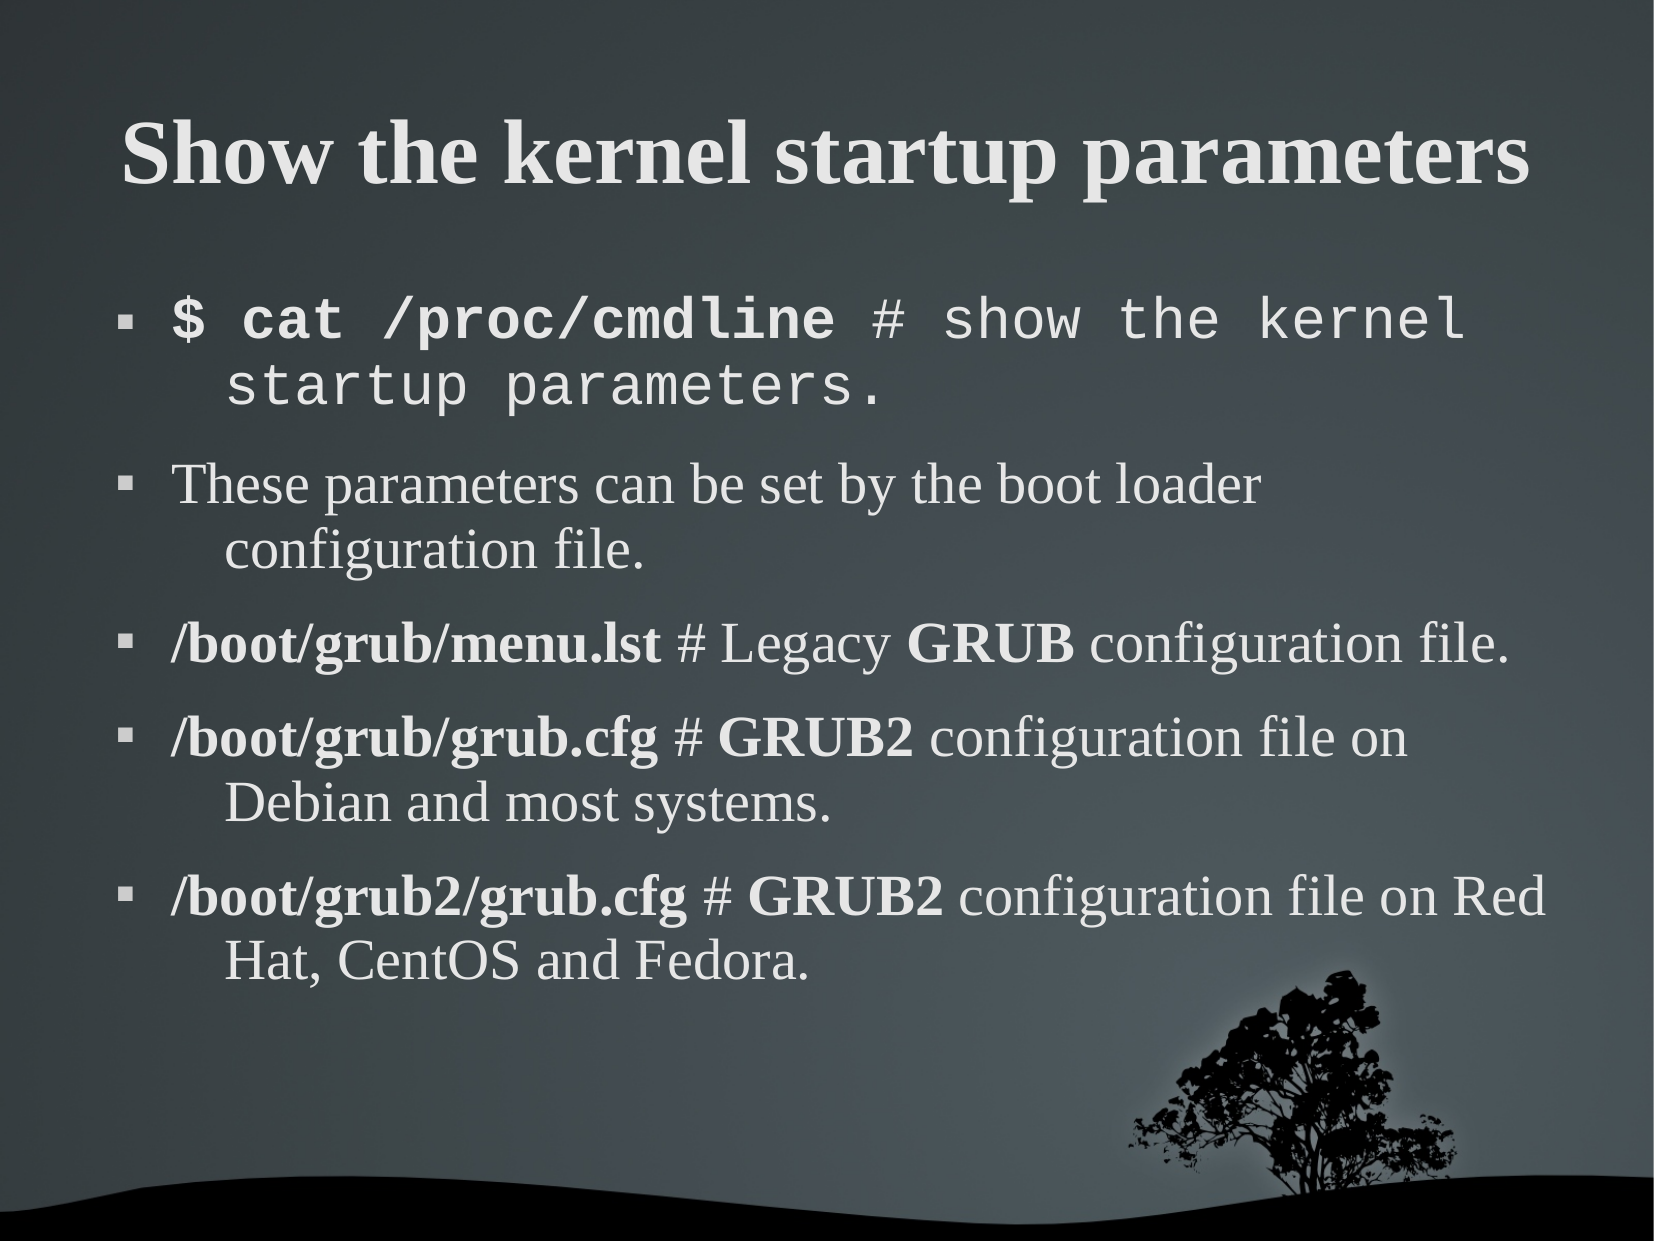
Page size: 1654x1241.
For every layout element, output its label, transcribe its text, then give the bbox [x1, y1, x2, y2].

list $ cat /proc/cmdline # show the kernel startup parameters. These parameters can be set by the boot loader configuration file. /boot/grub/menu.lst # Legacy GRUB configuration file. /boot/grub/grub.cfg # GRUB2 configuration file on Debian and most systems. /boot/grub2/grub.cfg # GRUB2 configuration file on Red Hat, CentOS and Fedora. [82, 290, 1571, 1109]
title Show the kernel startup parameters [82, 33, 1571, 273]
picture [0, 0, 1654, 1241]
